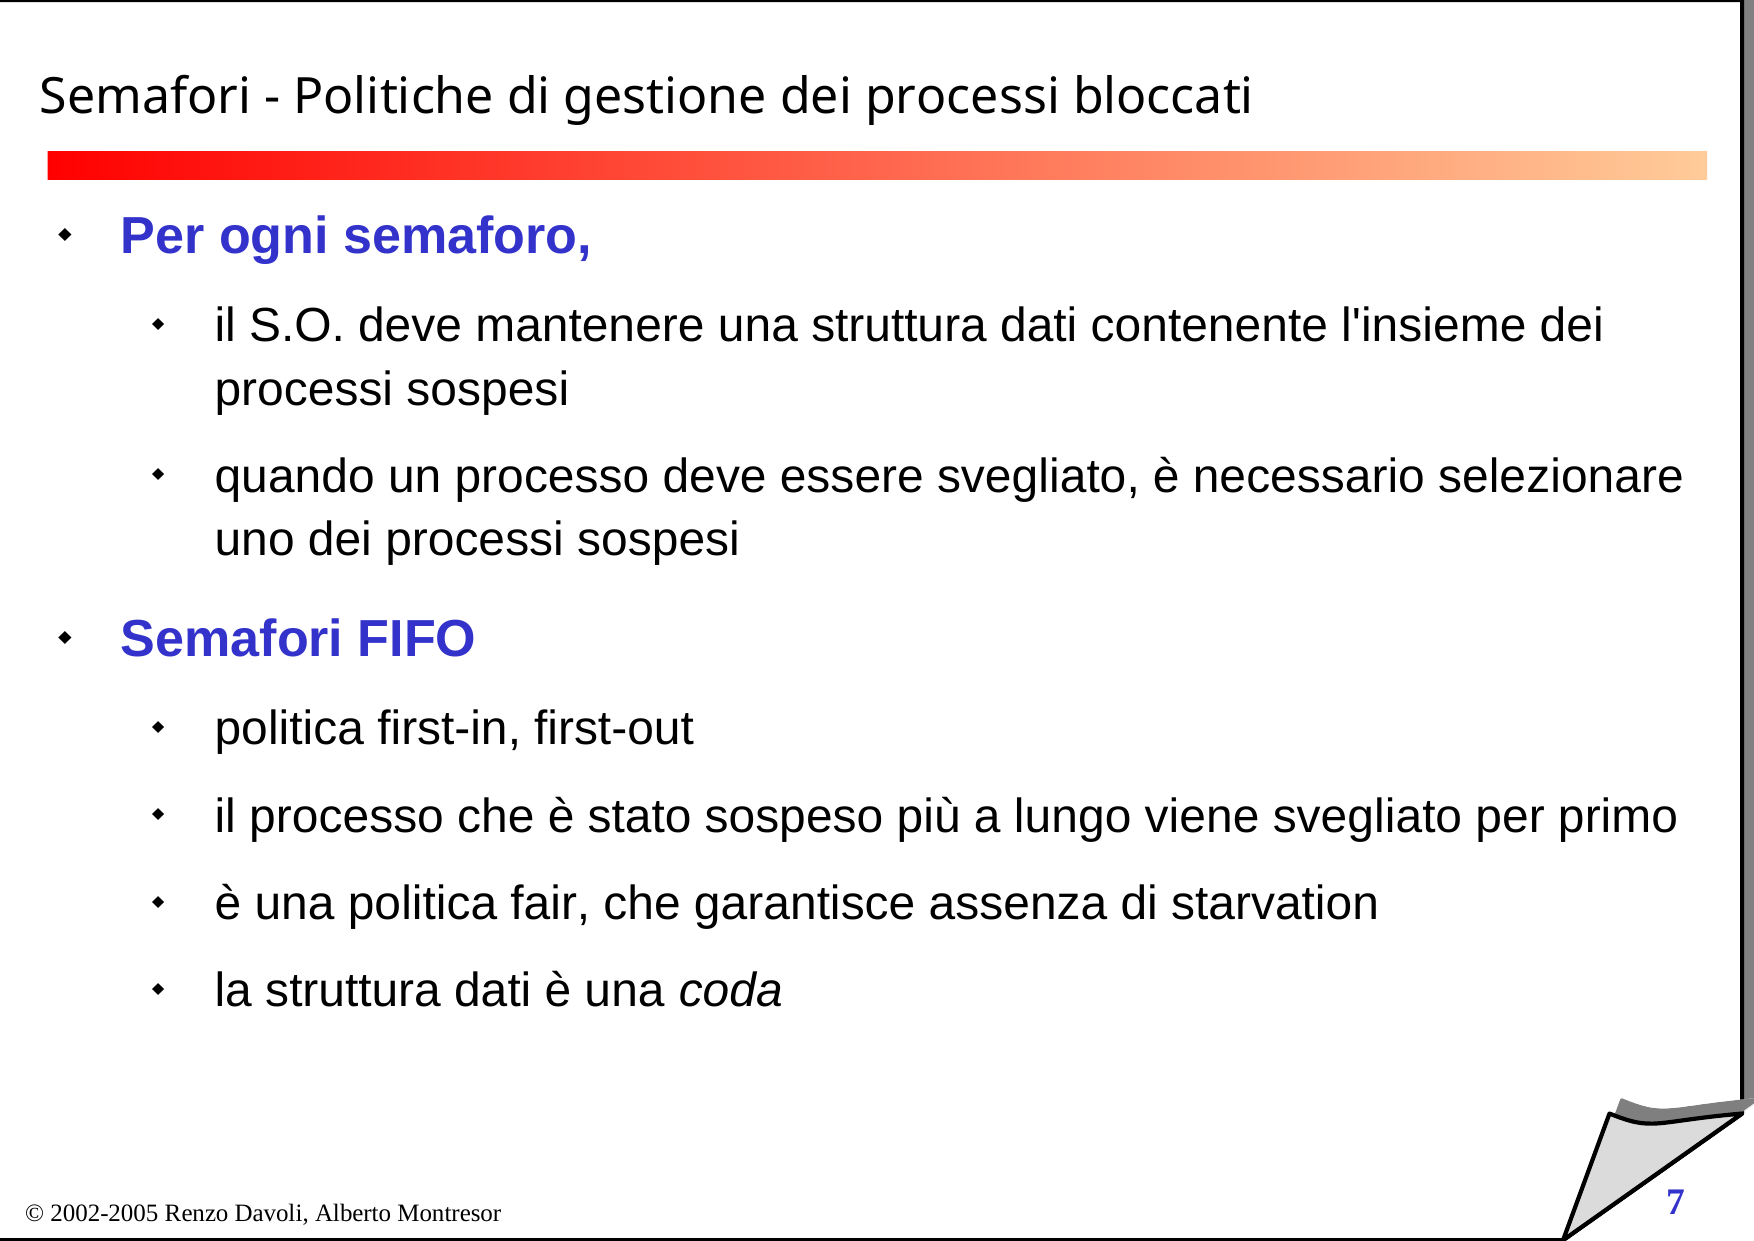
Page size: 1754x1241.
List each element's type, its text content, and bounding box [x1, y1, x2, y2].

title Semafori - Politiche di gestione dei processi bloccati [39, 49, 1713, 144]
list Per ogni semaforo, il S.O. deve mantenere una struttura dati contenente l'insieme dei processi sospesi quando un processo deve essere svegliato, è necessario selezionare uno dei processi sospesi Semafori FIFO politica first-in, first-out il processo che è stato sospeso più a lungo viene svegliato per primo è una politica fair, che garantisce assenza di starvation la struttura dati è una coda [58, 206, 1696, 1241]
